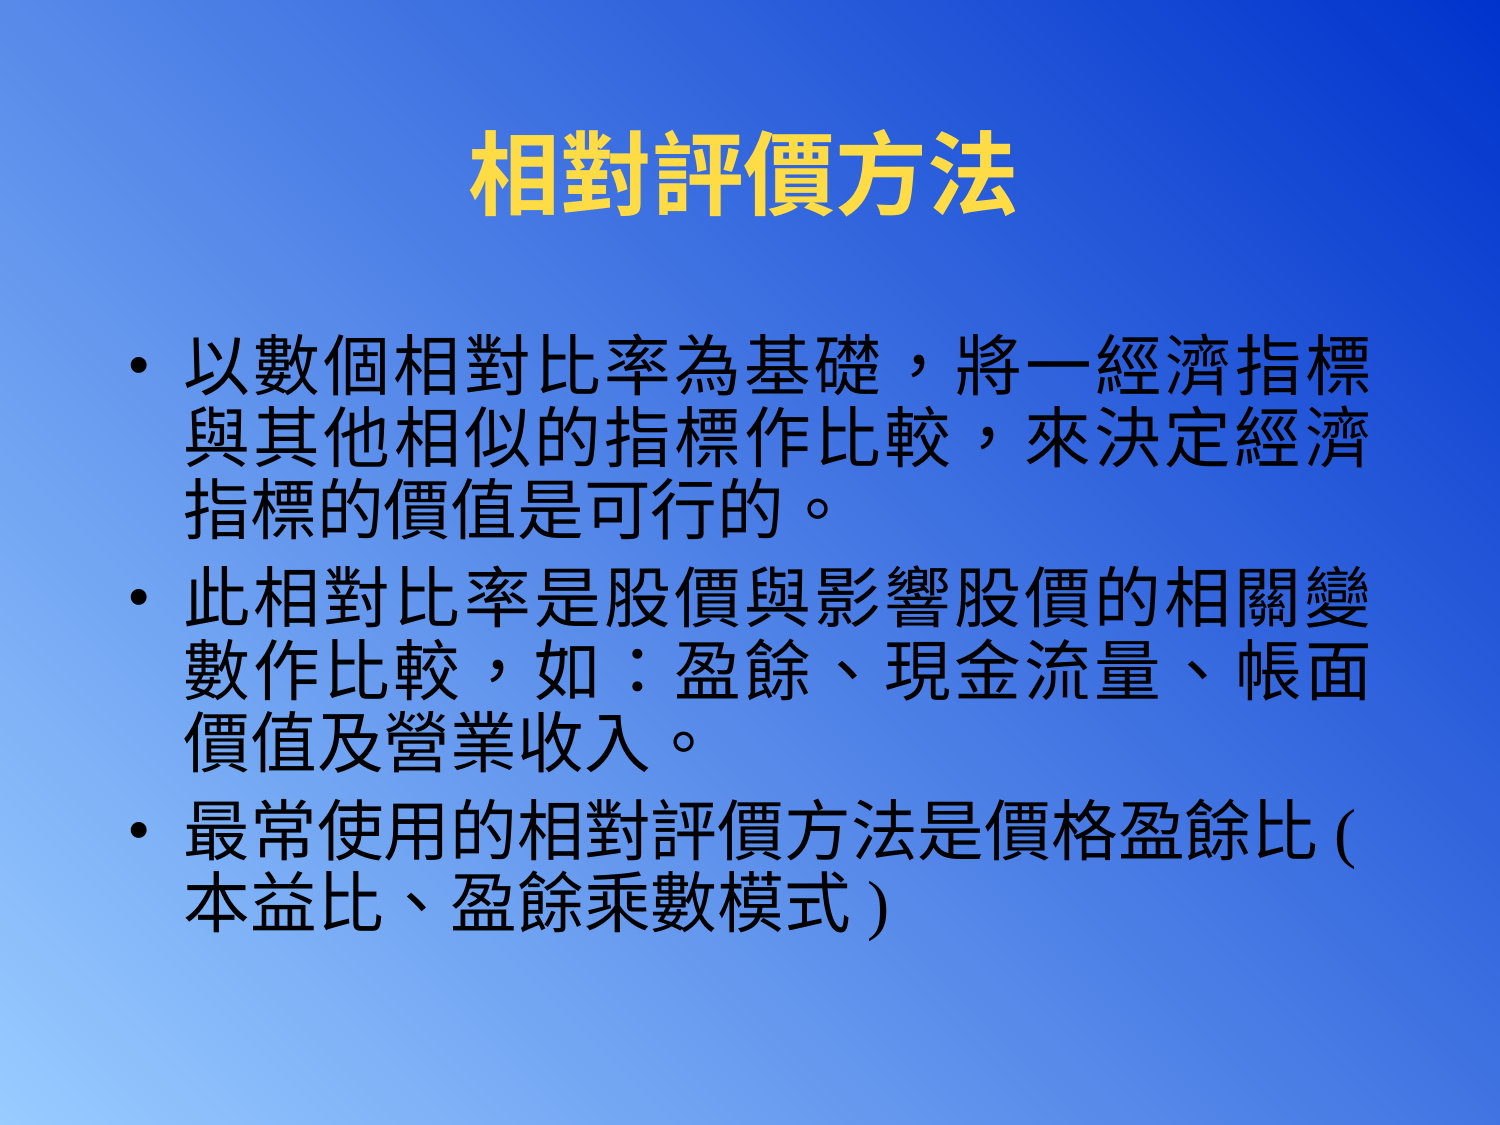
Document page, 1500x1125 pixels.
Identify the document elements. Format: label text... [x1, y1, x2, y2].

list 以數個相對比率為基礎，將一經濟指標與其他相似的指標作比較，來決定經濟指標的價值是可行的。 此相對比率是股價與影響股價的相關變數作比較，如：盈餘、現金流量、帳面價值及營業收入。 最常使用的相對評價方法是價格盈餘比(本益比、盈餘乘數模式) [112, 324, 1388, 1000]
title 相對評價方法 [41, 78, 1447, 266]
